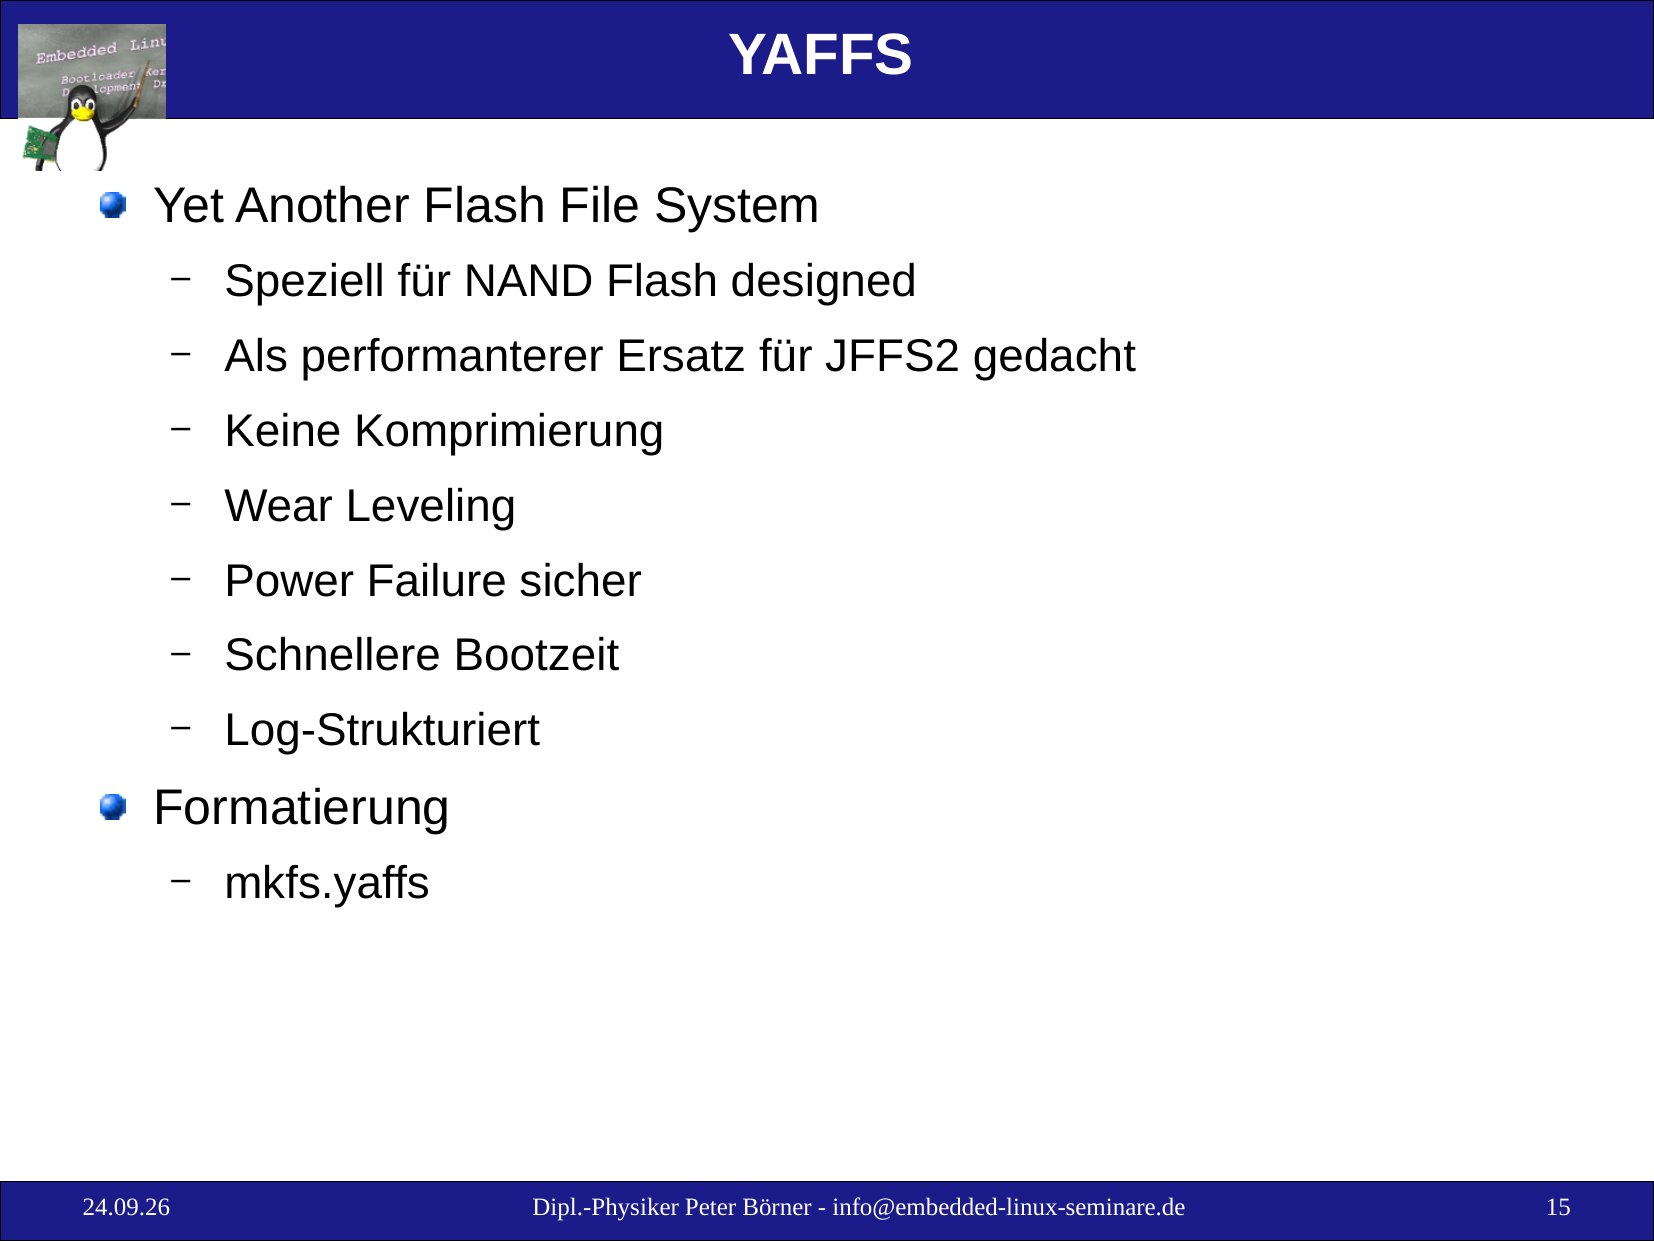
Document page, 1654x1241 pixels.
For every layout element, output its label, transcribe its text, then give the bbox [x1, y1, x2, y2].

list Yet Another Flash File System Speziell für NAND Flash designed Als performanterer Ersatz für JFFS2 gedacht Keine Komprimierung Wear Leveling Power Failure sicher Schnellere Bootzeit Log-Strukturiert Formatierung mkfs.yaffs [82, 177, 1571, 1152]
title YAFFS [76, 19, 1565, 89]
picture [18, 24, 166, 171]
